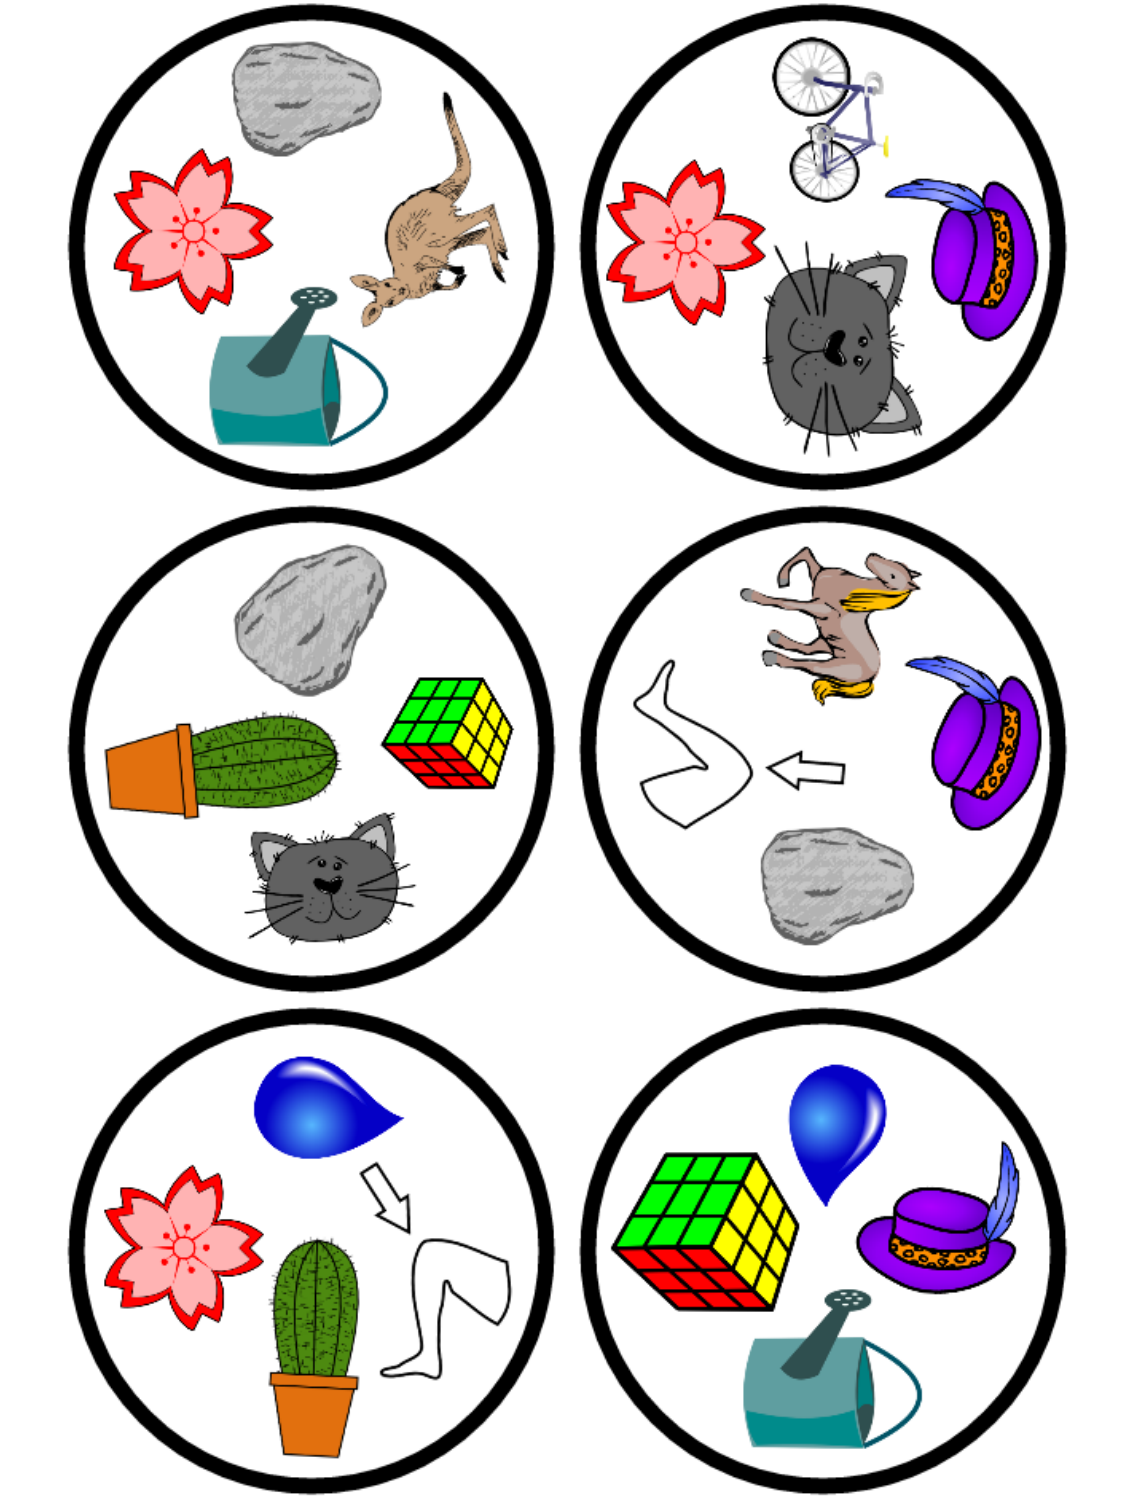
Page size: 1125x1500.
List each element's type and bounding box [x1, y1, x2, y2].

picture [60, 0, 1072, 1500]
